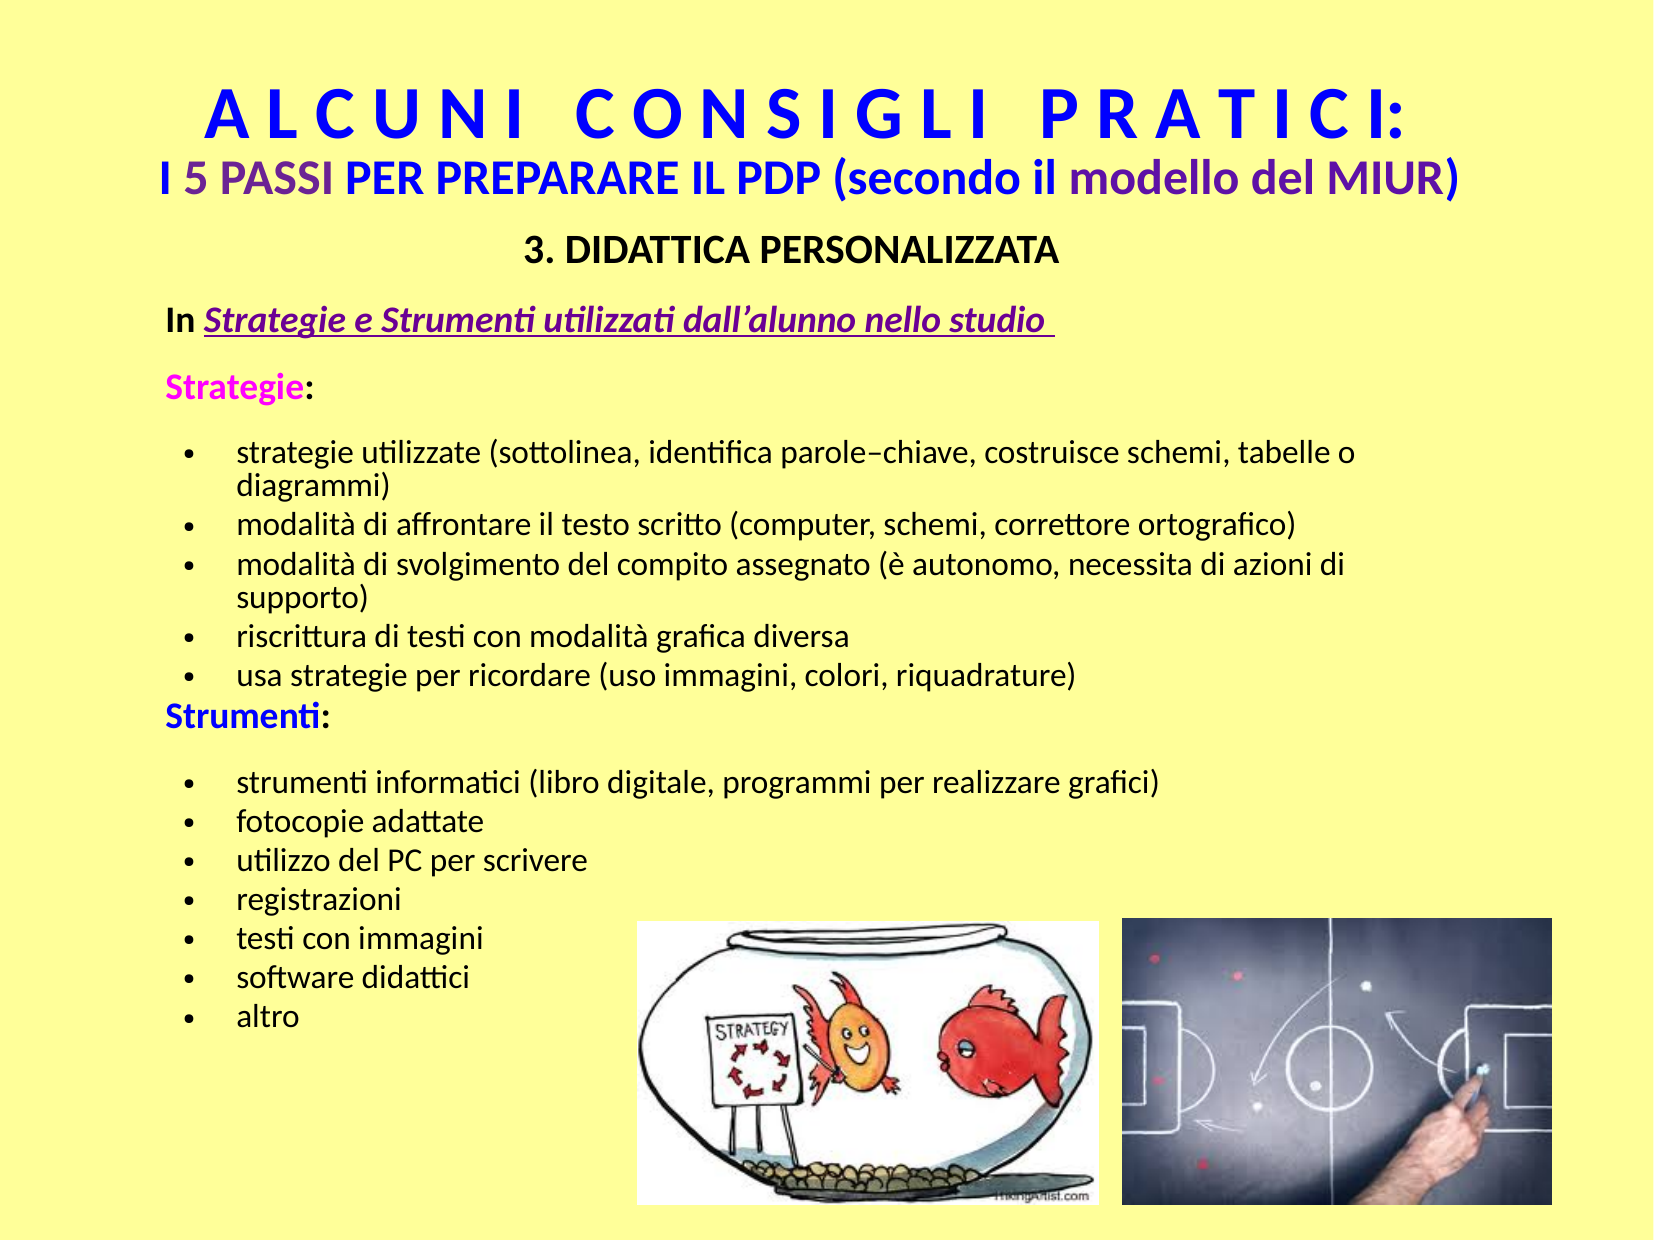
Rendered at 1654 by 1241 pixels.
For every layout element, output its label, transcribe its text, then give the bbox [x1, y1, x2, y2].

list 3. DIDATTICA PERSONALIZZATA In Strategie e Strumenti utilizzati dall’alunno nello studio Strategie: strategie utilizzate (sottolinea, identifica parole–chiave, costruisce schemi, tabelle o diagrammi) modalità di affrontare il testo scritto (computer, schemi, correttore ortografico) modalità di svolgimento del compito assegnato (è autonomo, necessita di azioni di supporto) riscrittura di testi con modalità grafica diversa usa strategie per ricordare (uso immagini, colori, riquadrature) Strumenti: strumenti informatici (libro digitale, programmi per realizzare grafici) fotocopie adattate utilizzo del PC per scrivere registrazioni testi con immagini software didattici altro [165, 232, 1418, 1241]
picture [637, 921, 1099, 1205]
title A L C U N I C O N S I G L I P R A T I C I: I 5 PASSI PER PREPARARE IL PDP (secondo il modello del MIUR) [70, 40, 1560, 249]
picture [1122, 918, 1552, 1205]
